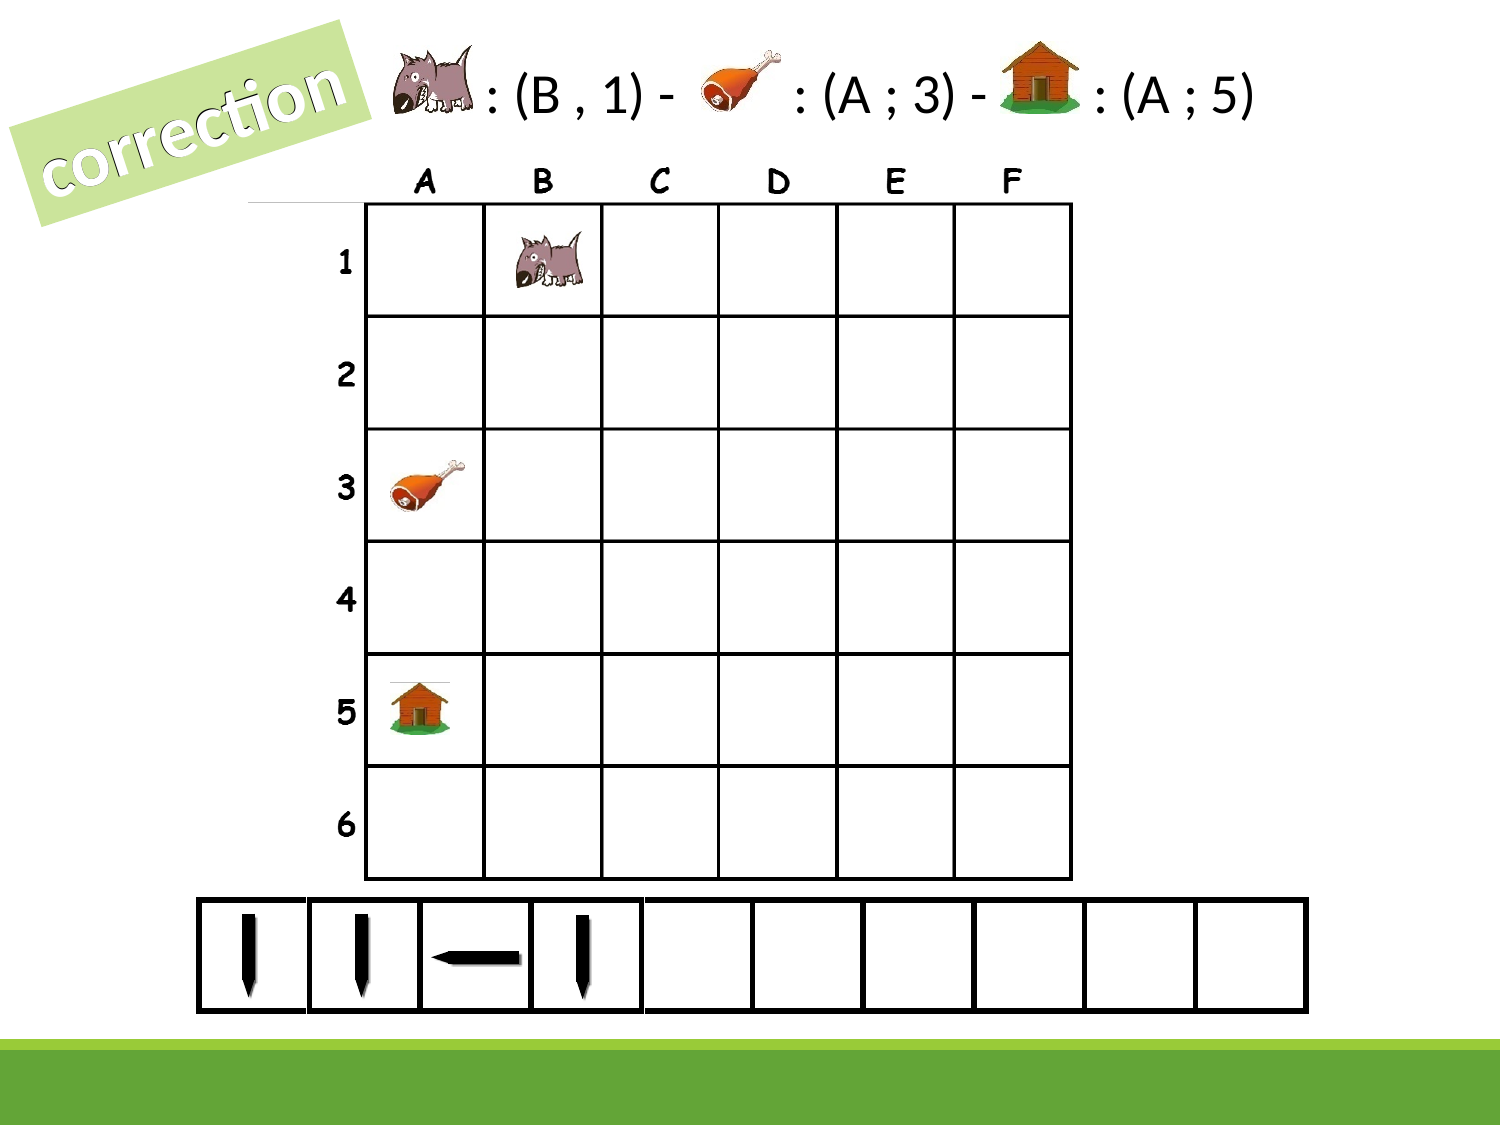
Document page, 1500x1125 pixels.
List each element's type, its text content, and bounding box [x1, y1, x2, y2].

text_box correction [8, 19, 372, 228]
picture [195, 41, 1500, 1081]
